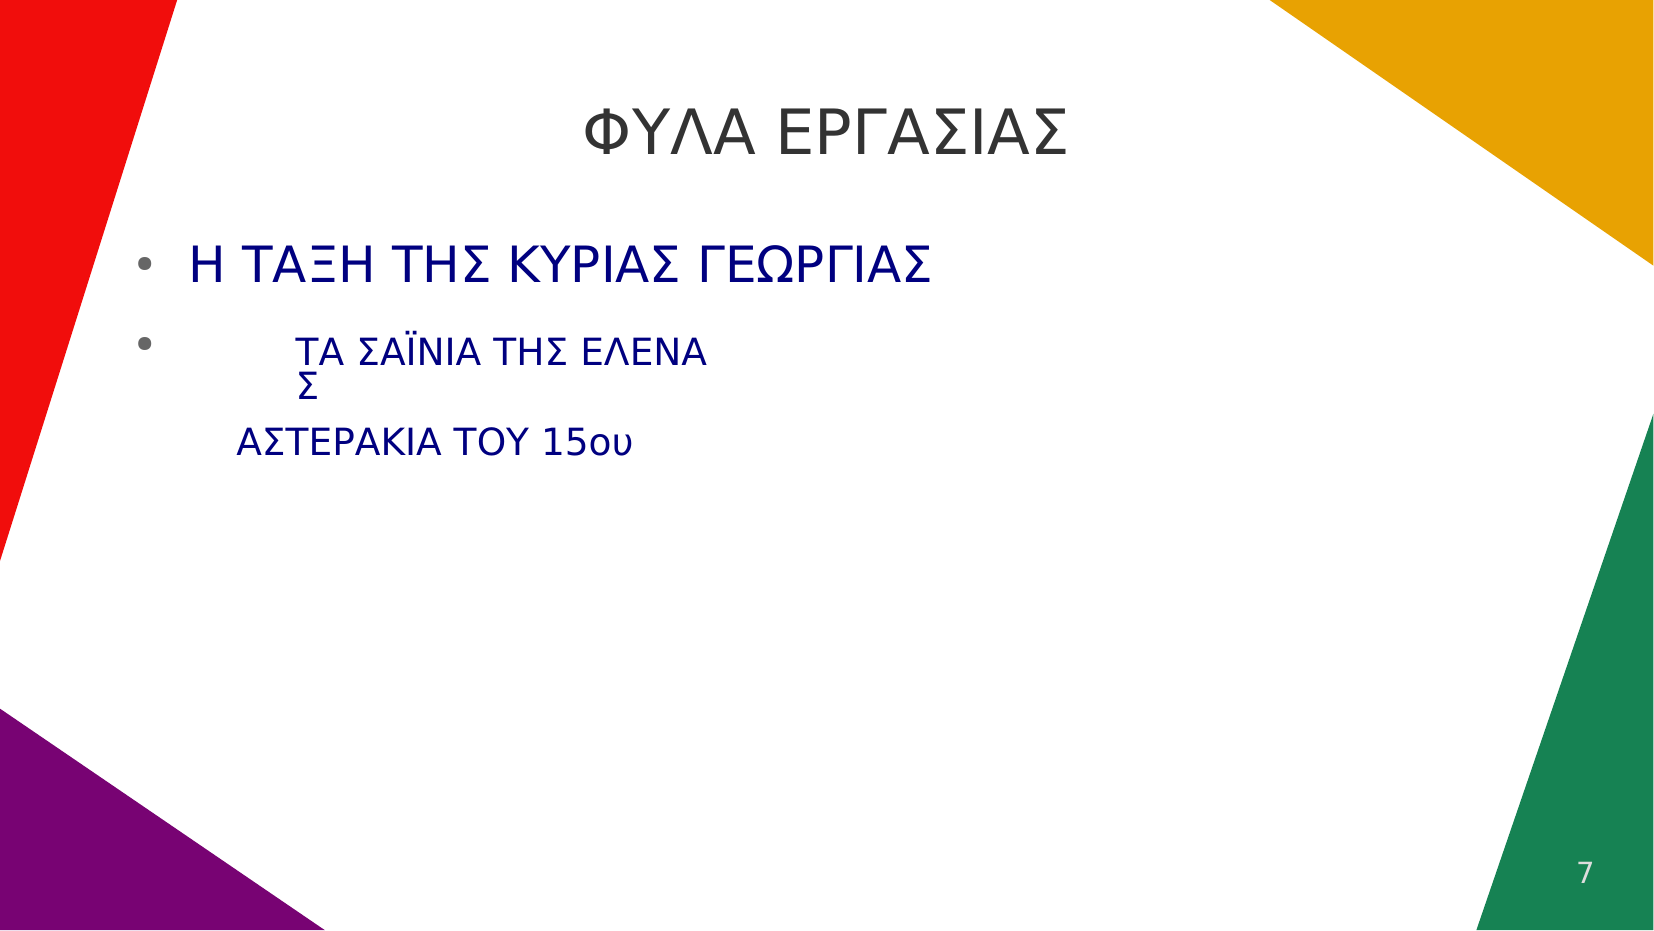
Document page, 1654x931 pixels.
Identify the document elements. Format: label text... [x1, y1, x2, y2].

text_box ΤΑ ΣΑΪΝΙΑ ΤΗΣ ΕΛΕΝΑΣ [280, 322, 746, 382]
title ΦΥΛΑ ΕΡΓΑΣΙΑΣ [118, 59, 1536, 207]
text_box ΑΣΤΕΡΑΚΙΑ ΤΟΥ 15ου [221, 413, 739, 470]
list Η ΤΑΞΗ ΤΗΣ ΚΥΡΙΑΣ ΓΕΩΡΓΙΑΣ [118, 236, 1536, 827]
